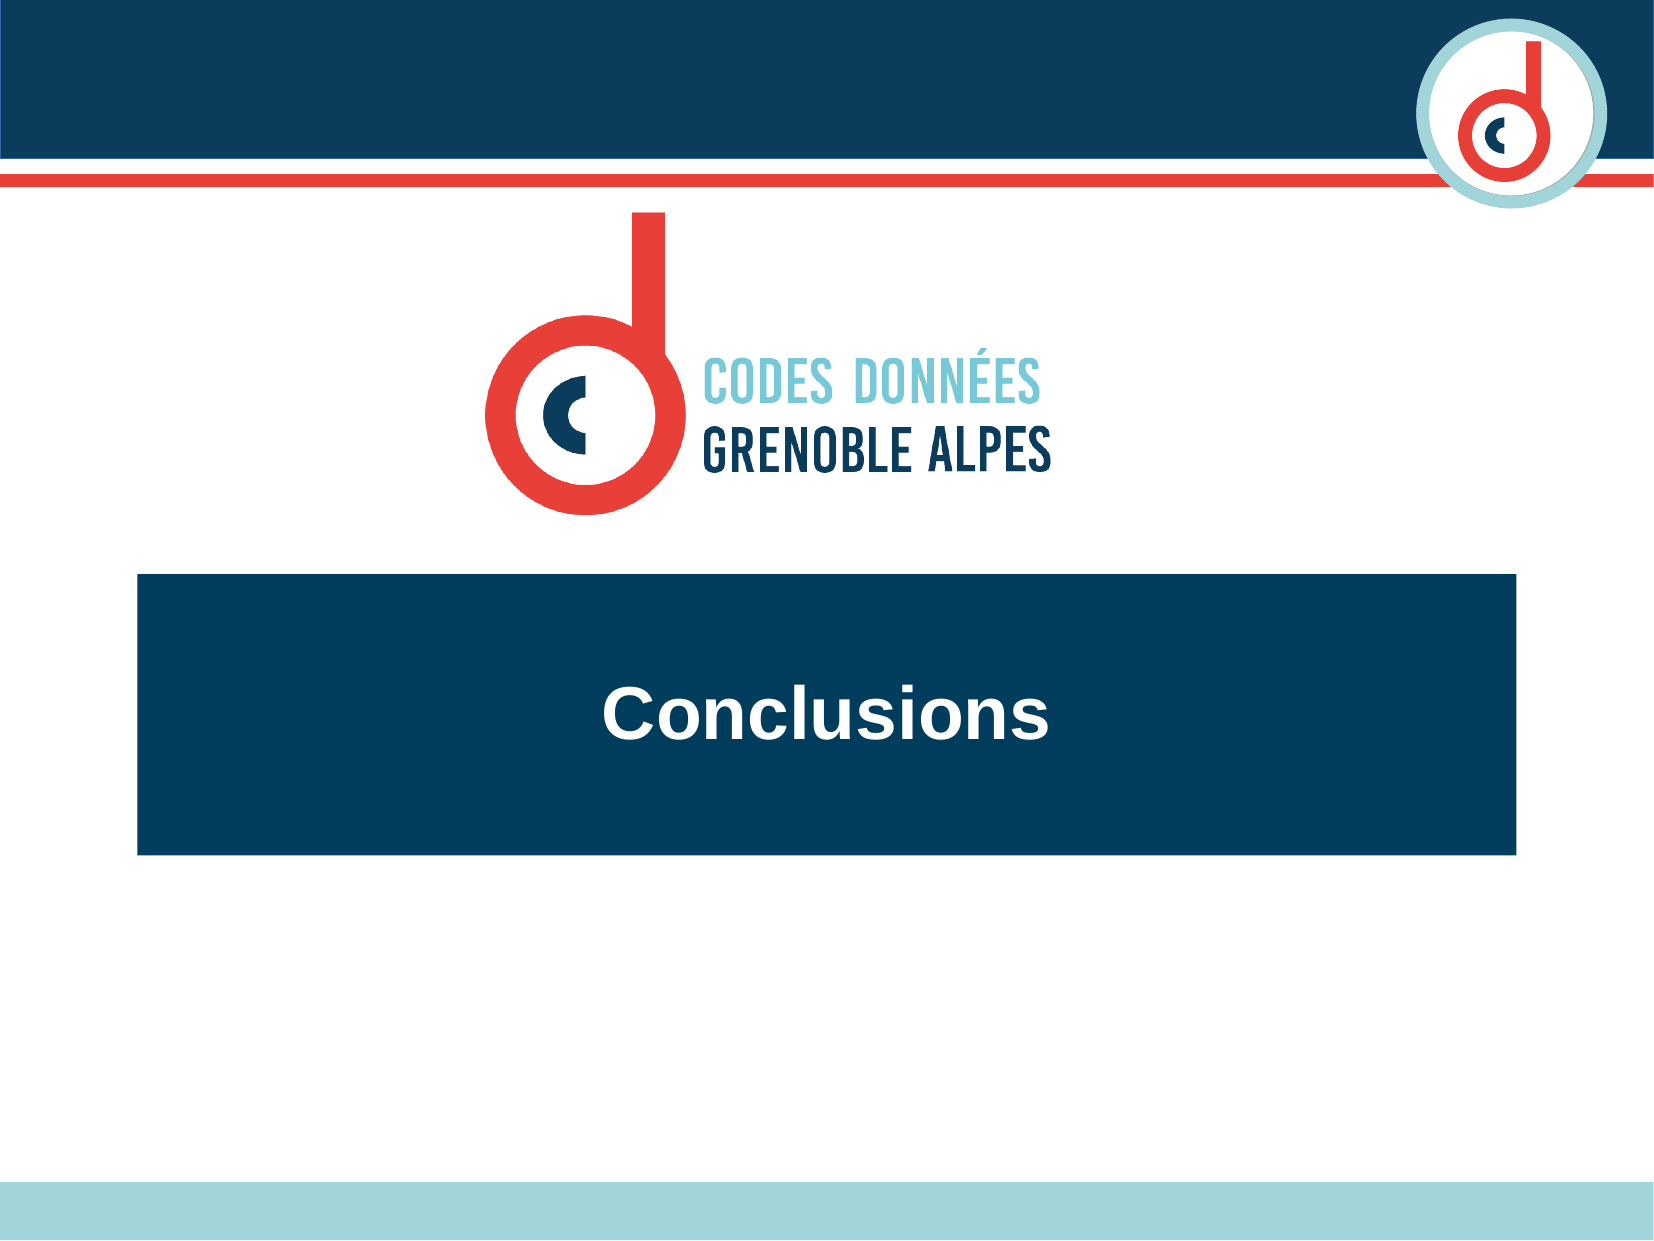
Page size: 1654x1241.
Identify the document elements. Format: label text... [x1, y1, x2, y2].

title Conclusions [137, 574, 1517, 856]
picture [485, 212, 1169, 515]
